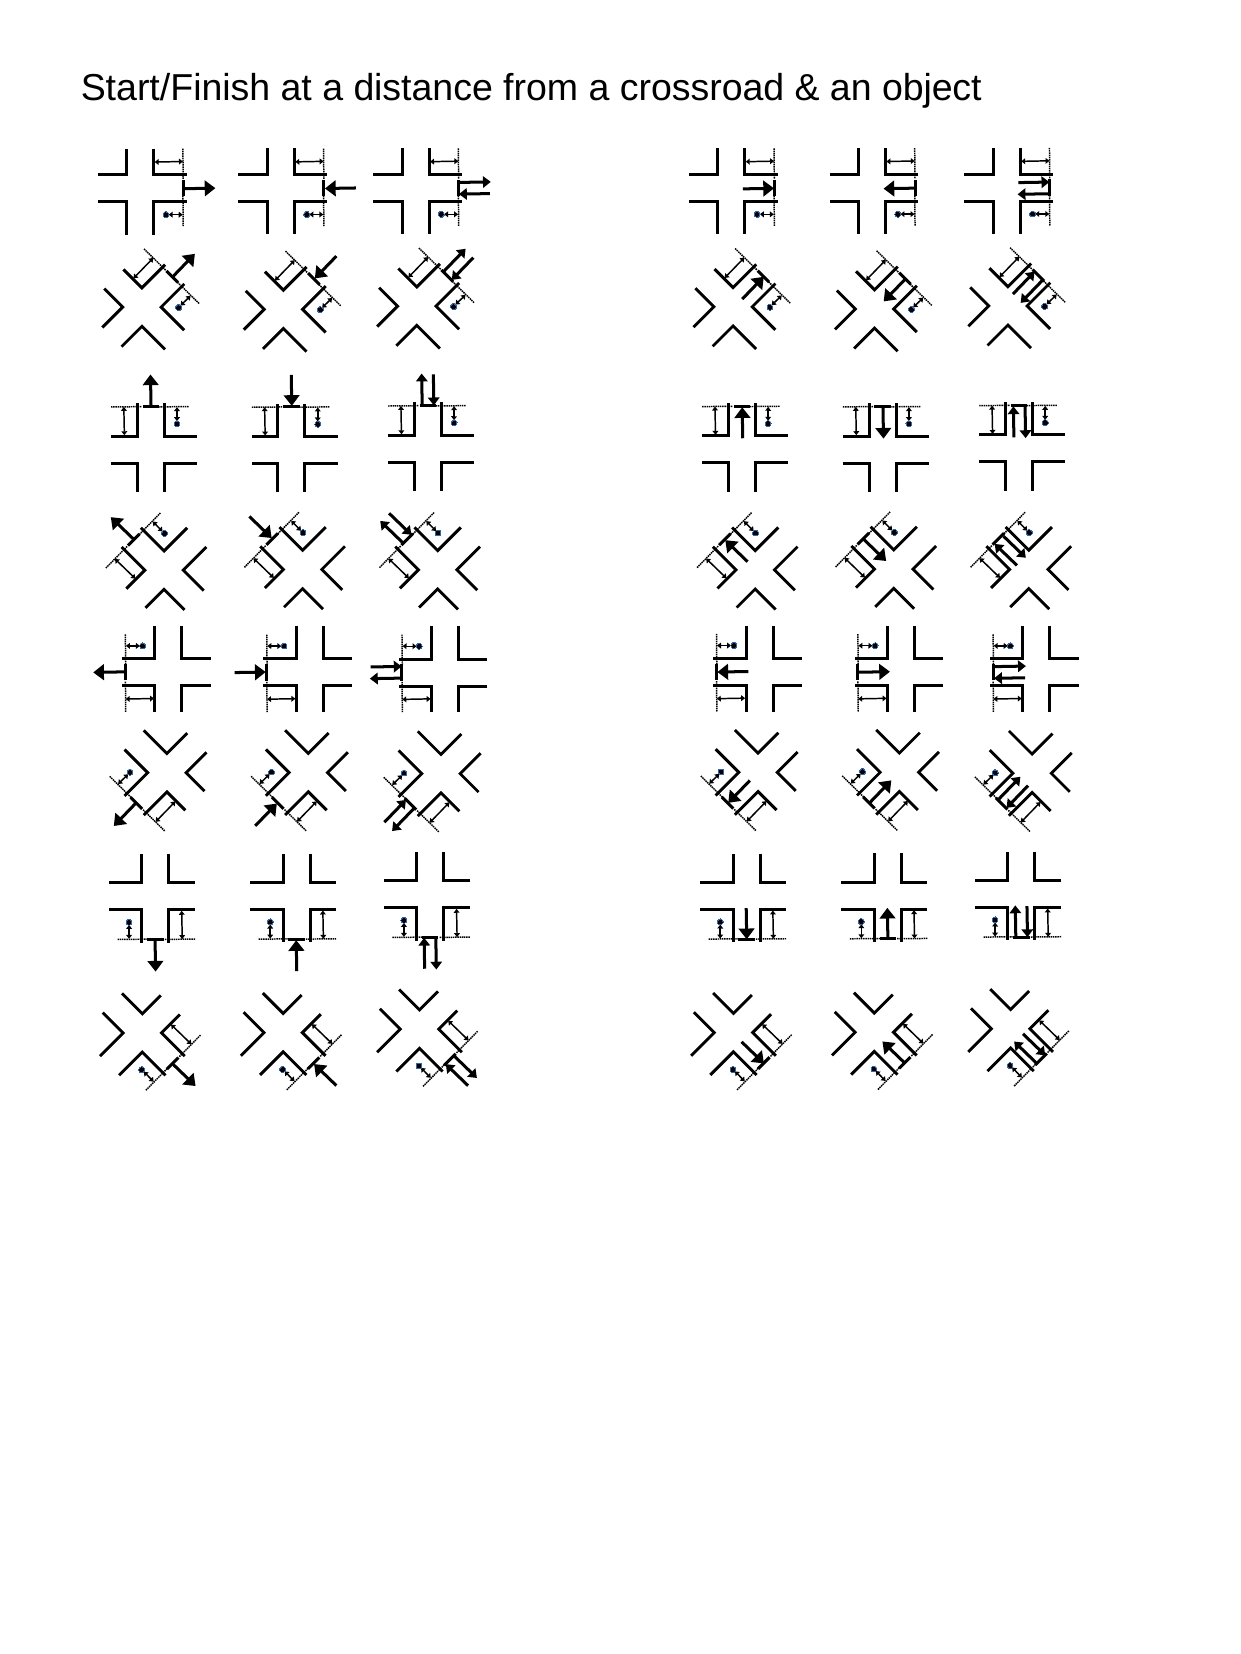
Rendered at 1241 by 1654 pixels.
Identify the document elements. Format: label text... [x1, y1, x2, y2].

text_box [859, 768, 866, 775]
text_box [438, 211, 445, 218]
text_box [1007, 1062, 1013, 1069]
text_box [992, 769, 999, 776]
text_box [1026, 529, 1033, 536]
text_box [400, 917, 407, 924]
text_box [139, 642, 146, 649]
text_box [891, 529, 898, 536]
text_box [730, 642, 737, 649]
text_box [126, 919, 132, 926]
text_box Start/Finish at a distance from a crossroad & an object [66, 59, 1126, 159]
text_box [908, 306, 915, 313]
text_box [317, 306, 324, 313]
text_box [268, 769, 275, 775]
text_box [905, 420, 912, 427]
text_box [451, 420, 458, 426]
text_box [163, 211, 169, 218]
text_box [767, 304, 773, 311]
text_box [416, 643, 423, 650]
text_box [300, 529, 306, 536]
text_box [1041, 303, 1048, 310]
text_box [267, 918, 274, 925]
text_box [730, 1066, 736, 1073]
text_box [174, 420, 180, 427]
text_box [1029, 211, 1036, 217]
text_box [450, 303, 457, 310]
text_box [992, 916, 998, 923]
text_box [175, 304, 182, 311]
text_box [127, 769, 133, 776]
text_box [303, 211, 310, 218]
text_box [1042, 419, 1049, 426]
text_box [161, 530, 168, 537]
text_box [1007, 642, 1014, 649]
text_box [754, 211, 761, 218]
text_box [894, 211, 901, 218]
text_box [765, 420, 772, 427]
text_box [717, 918, 724, 925]
text_box [872, 642, 879, 649]
text_box [858, 918, 865, 925]
text_box [138, 1066, 145, 1073]
text_box [314, 421, 321, 428]
text_box [752, 530, 759, 536]
text_box [279, 1066, 286, 1073]
